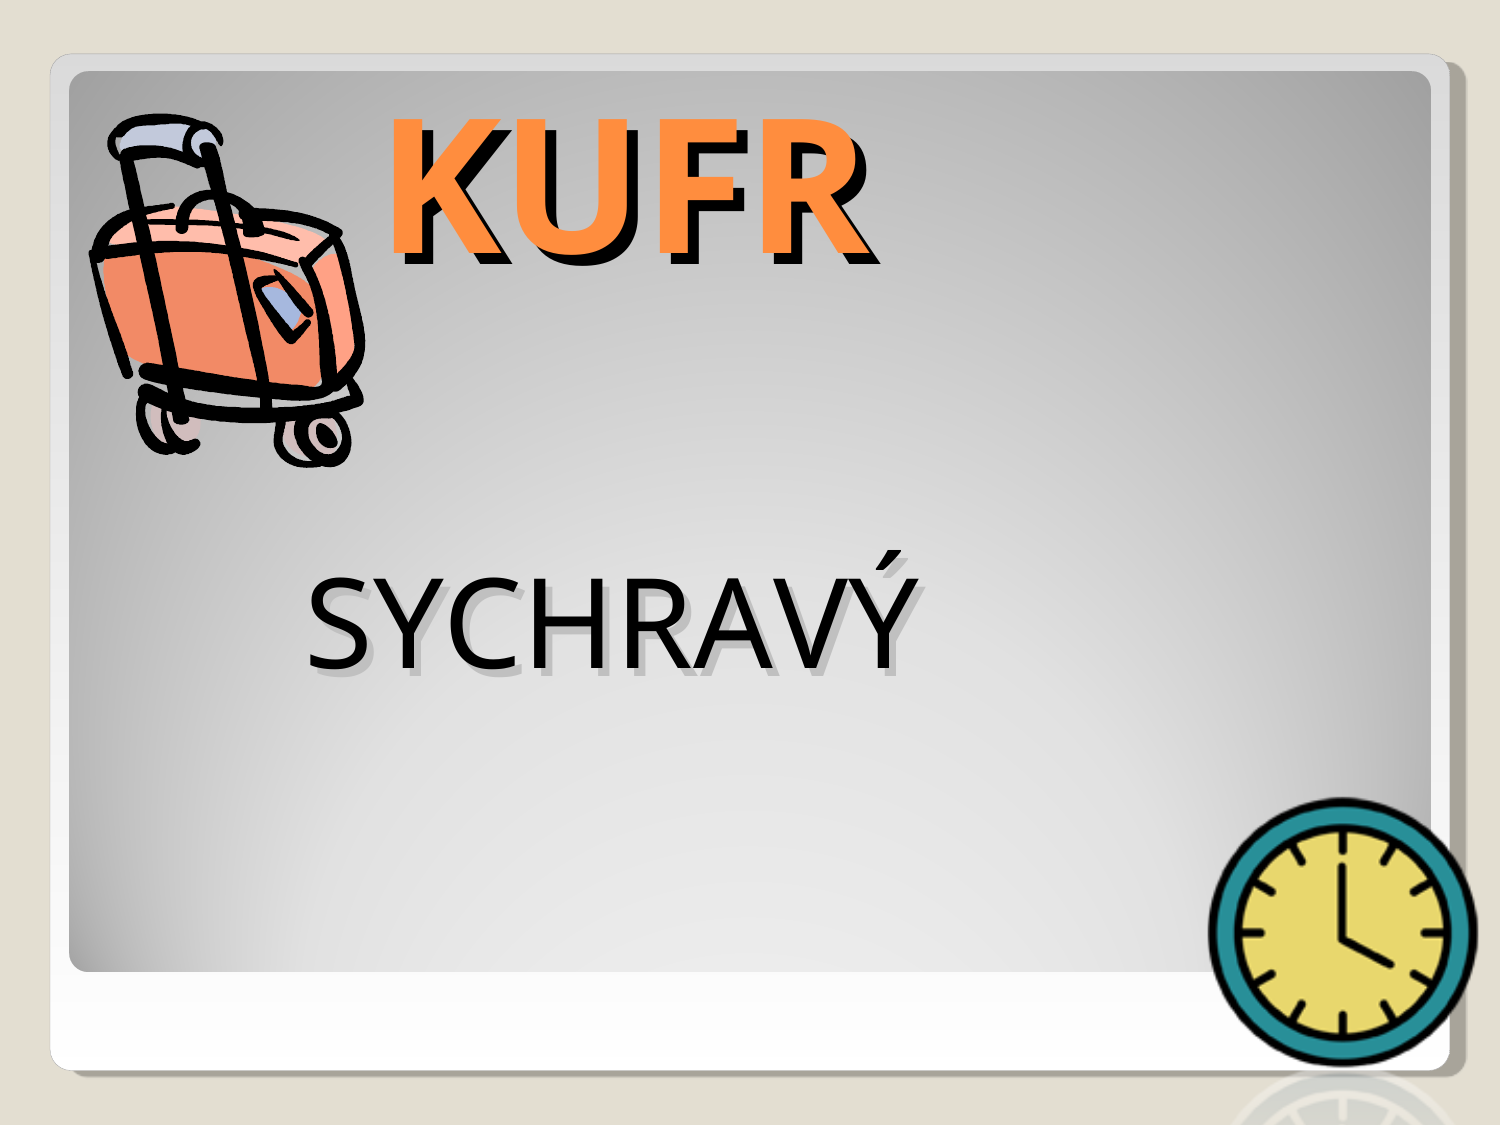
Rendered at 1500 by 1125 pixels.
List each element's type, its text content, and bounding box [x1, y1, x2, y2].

text_box SYCHRAVÝ [107, 536, 1117, 780]
picture [69, 71, 1500, 1125]
text_box KUFR [362, 54, 1379, 362]
